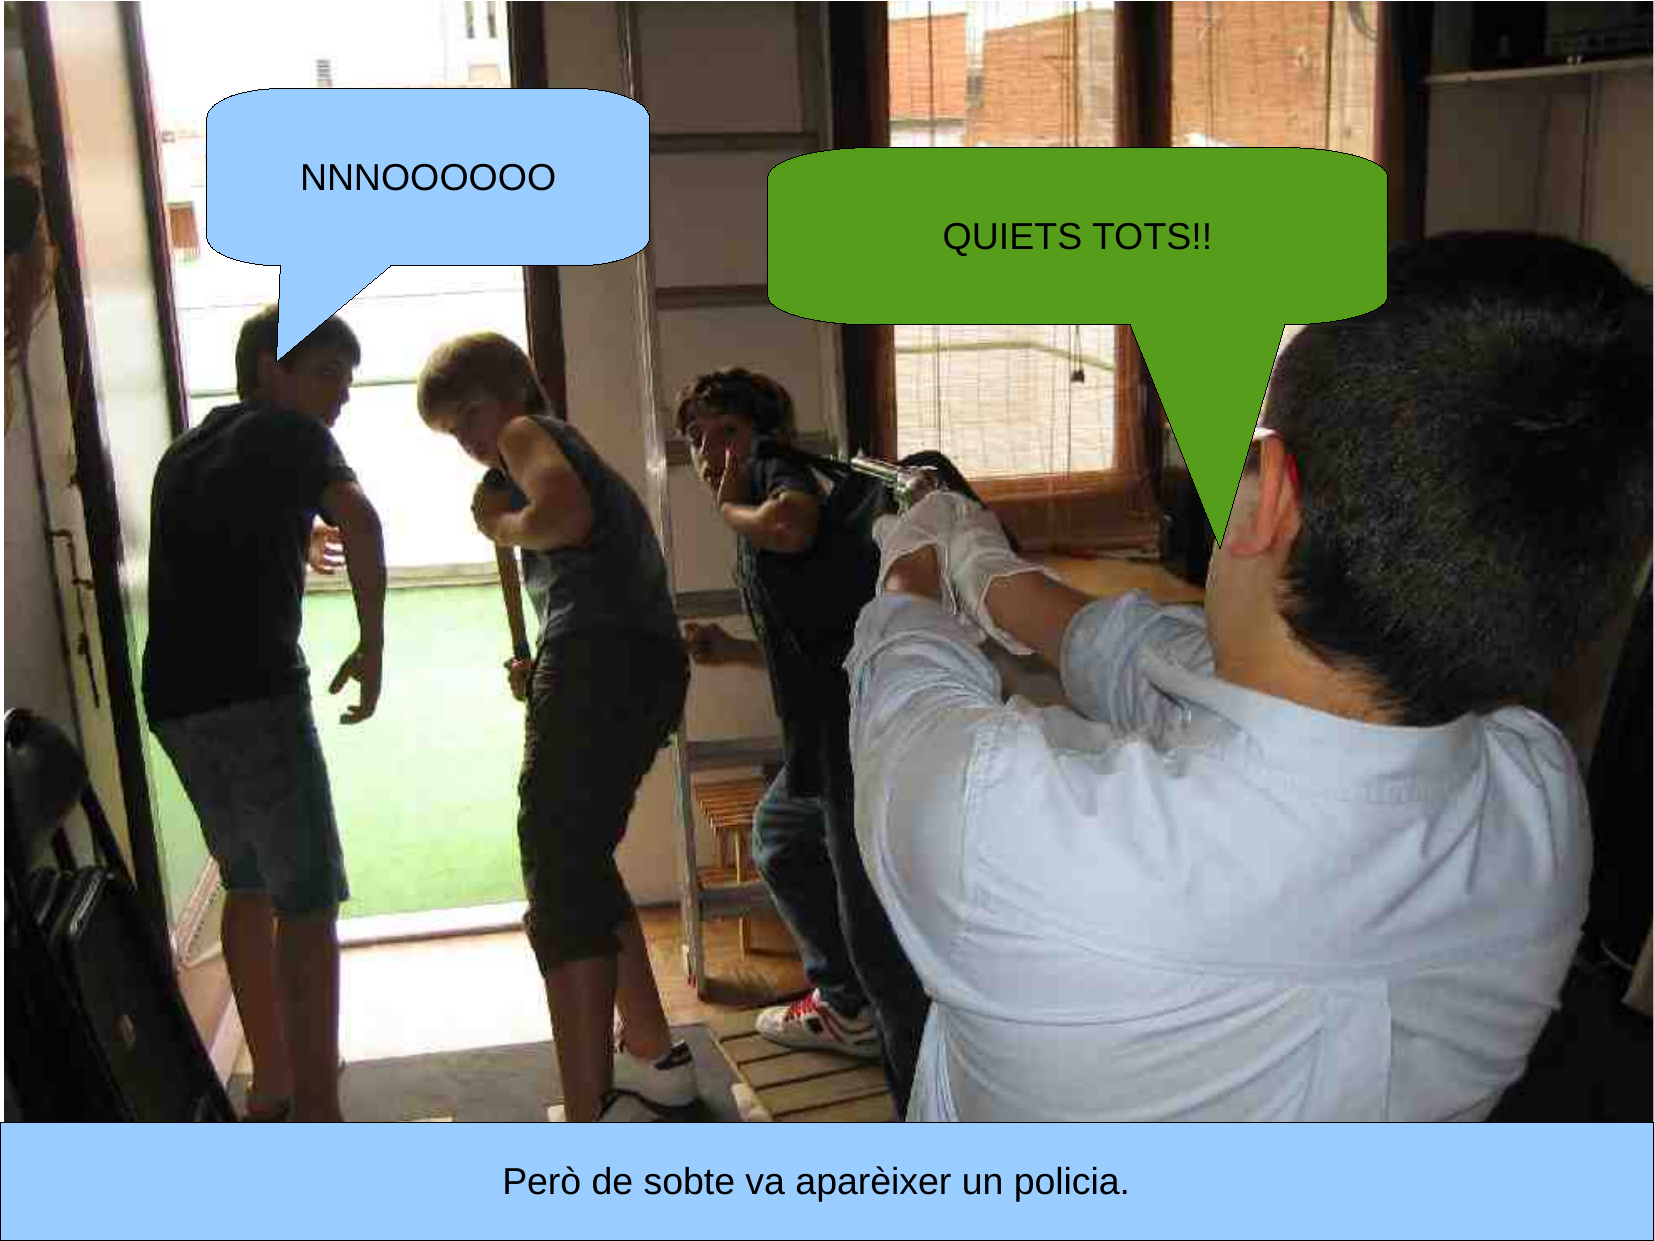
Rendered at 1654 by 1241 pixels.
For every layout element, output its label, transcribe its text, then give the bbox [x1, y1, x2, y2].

text_box QUIETS TOTS!! [767, 147, 1388, 549]
picture [4, 1, 1654, 1122]
text_box NNNOOOOOO [206, 88, 650, 362]
text_box Però de sobte va aparèixer un policia. [0, 1122, 1654, 1241]
